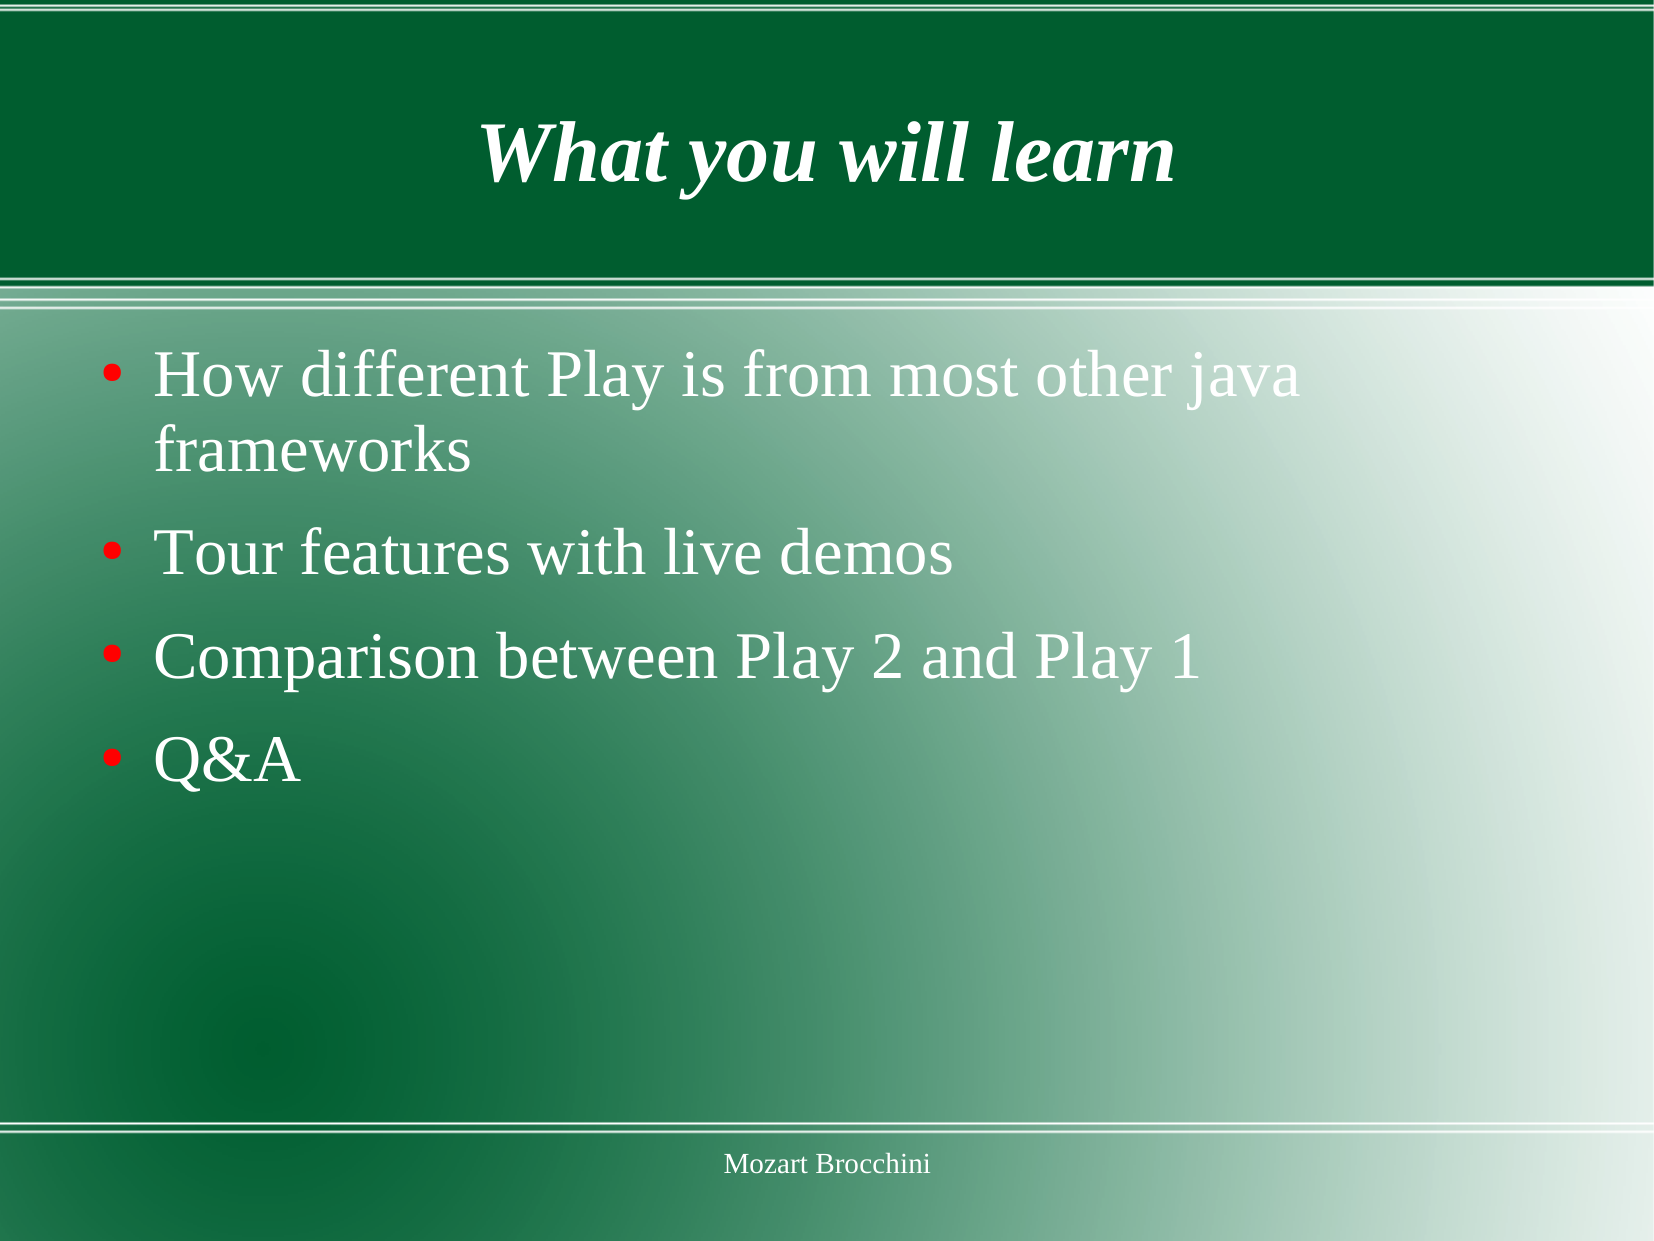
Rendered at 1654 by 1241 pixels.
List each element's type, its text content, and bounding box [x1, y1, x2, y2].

list How different Play is from most other java frameworks Tour features with live demos Comparison between Play 2 and Play 1 Q&A [82, 337, 1571, 1052]
title What you will learn [82, 49, 1571, 257]
picture [0, 0, 1654, 1241]
